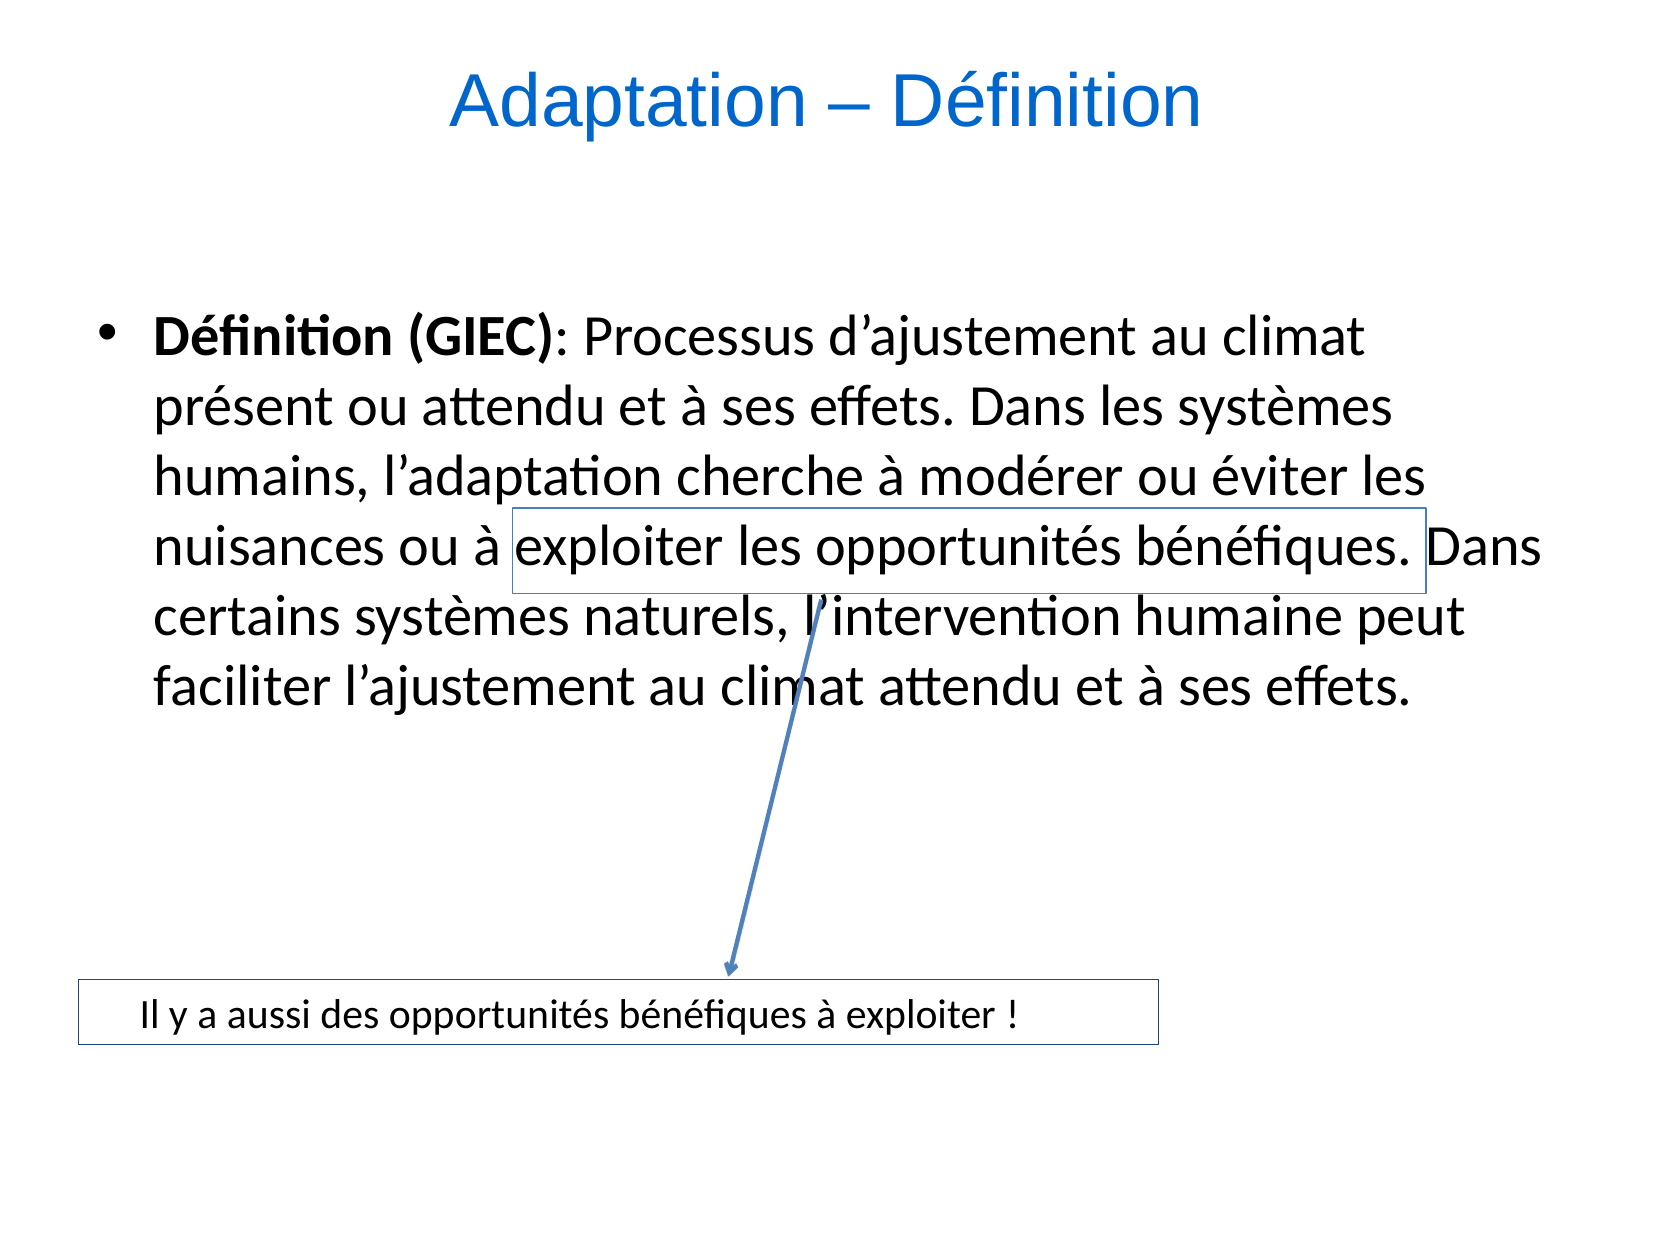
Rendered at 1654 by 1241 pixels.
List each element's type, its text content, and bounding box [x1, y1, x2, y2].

text_box Il y a aussi des opportunités bénéfiques à exploiter ! [78, 979, 1159, 1045]
list Définition (GIEC): Processus d’ajustement au climat présent ou attendu et à ses effets. Dans les systèmes humains, l’adaptation cherche à modérer ou éviter les nuisances ou à exploiter les opportunités bénéfiques. Dans certains systèmes naturels, l’intervention humaine peut faciliter l’ajustement au climat attendu et à ses effets. [82, 289, 1571, 899]
title Adaptation – Définition [82, 62, 1571, 151]
